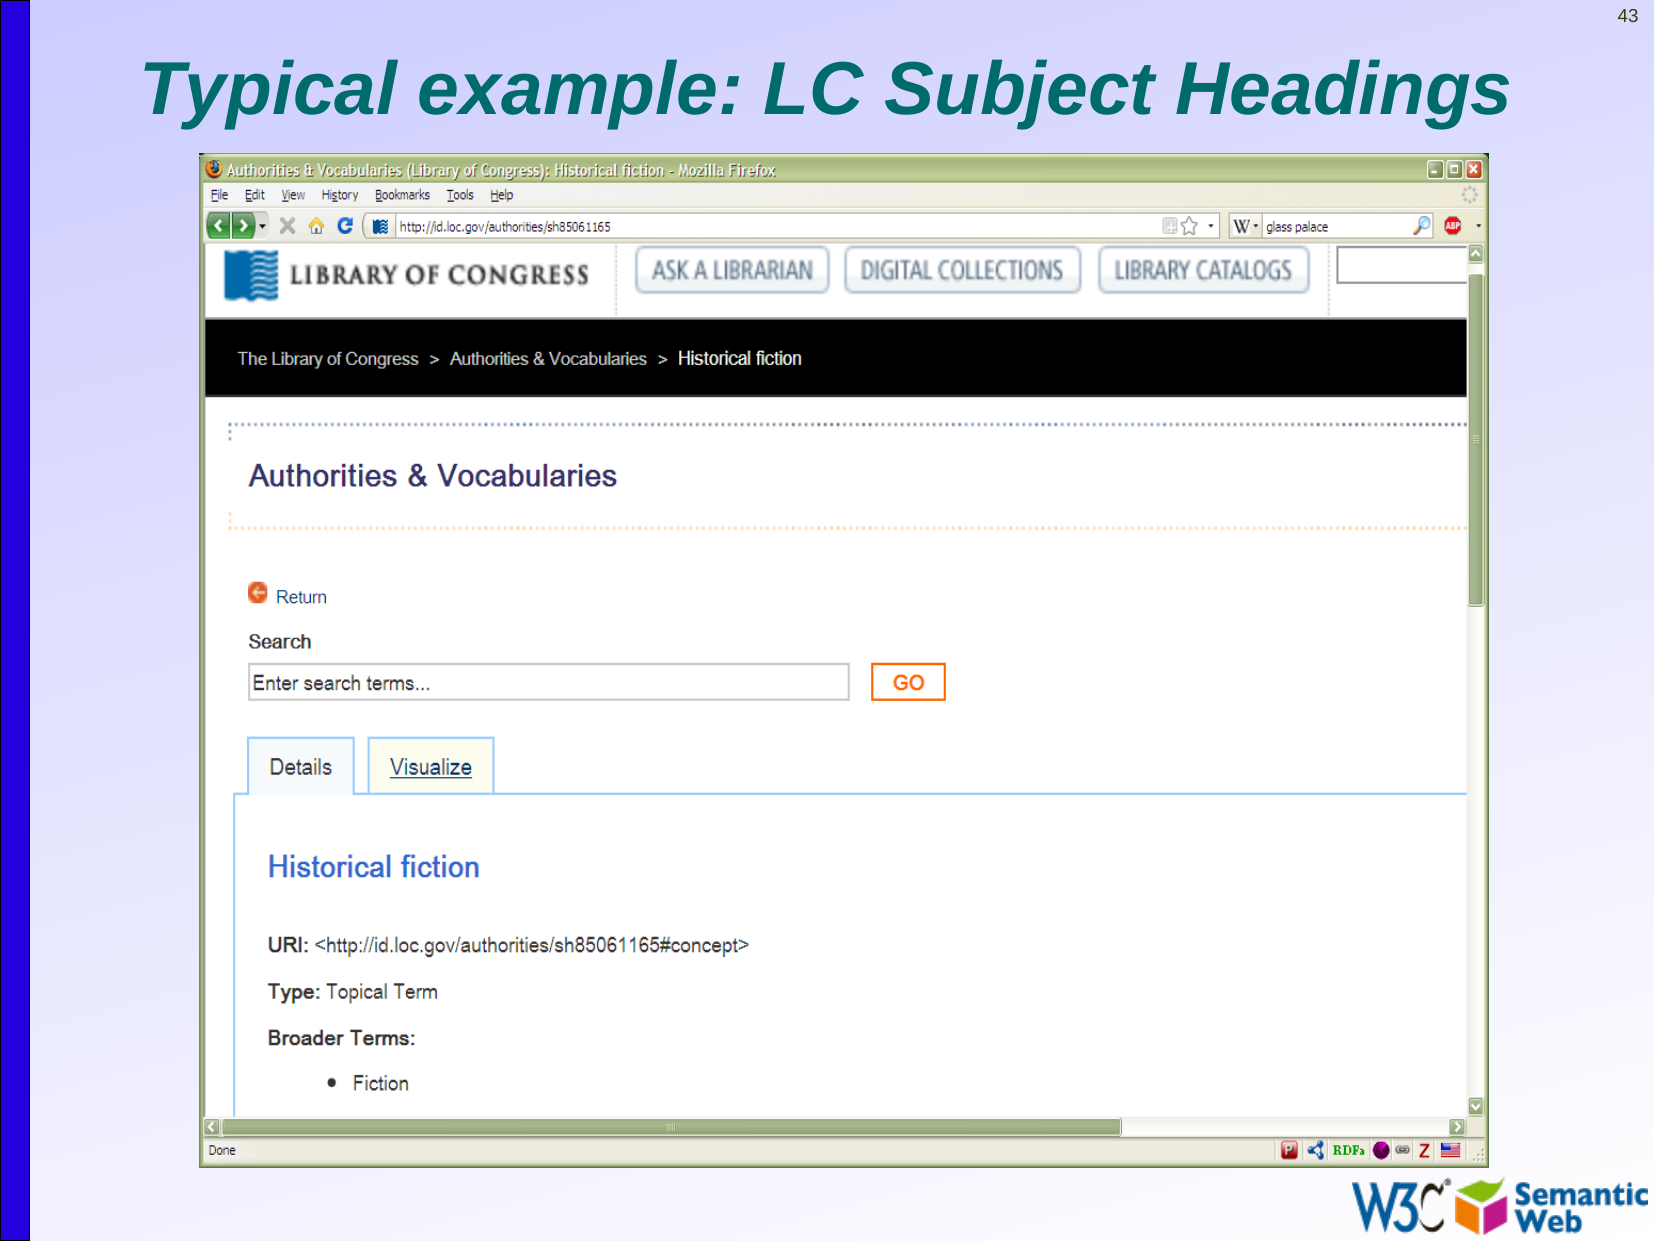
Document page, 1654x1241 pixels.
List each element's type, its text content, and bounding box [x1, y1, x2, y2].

title Typical example: LC Subject Headings [0, 20, 1654, 154]
picture [1352, 1175, 1648, 1235]
picture [199, 153, 1489, 1169]
